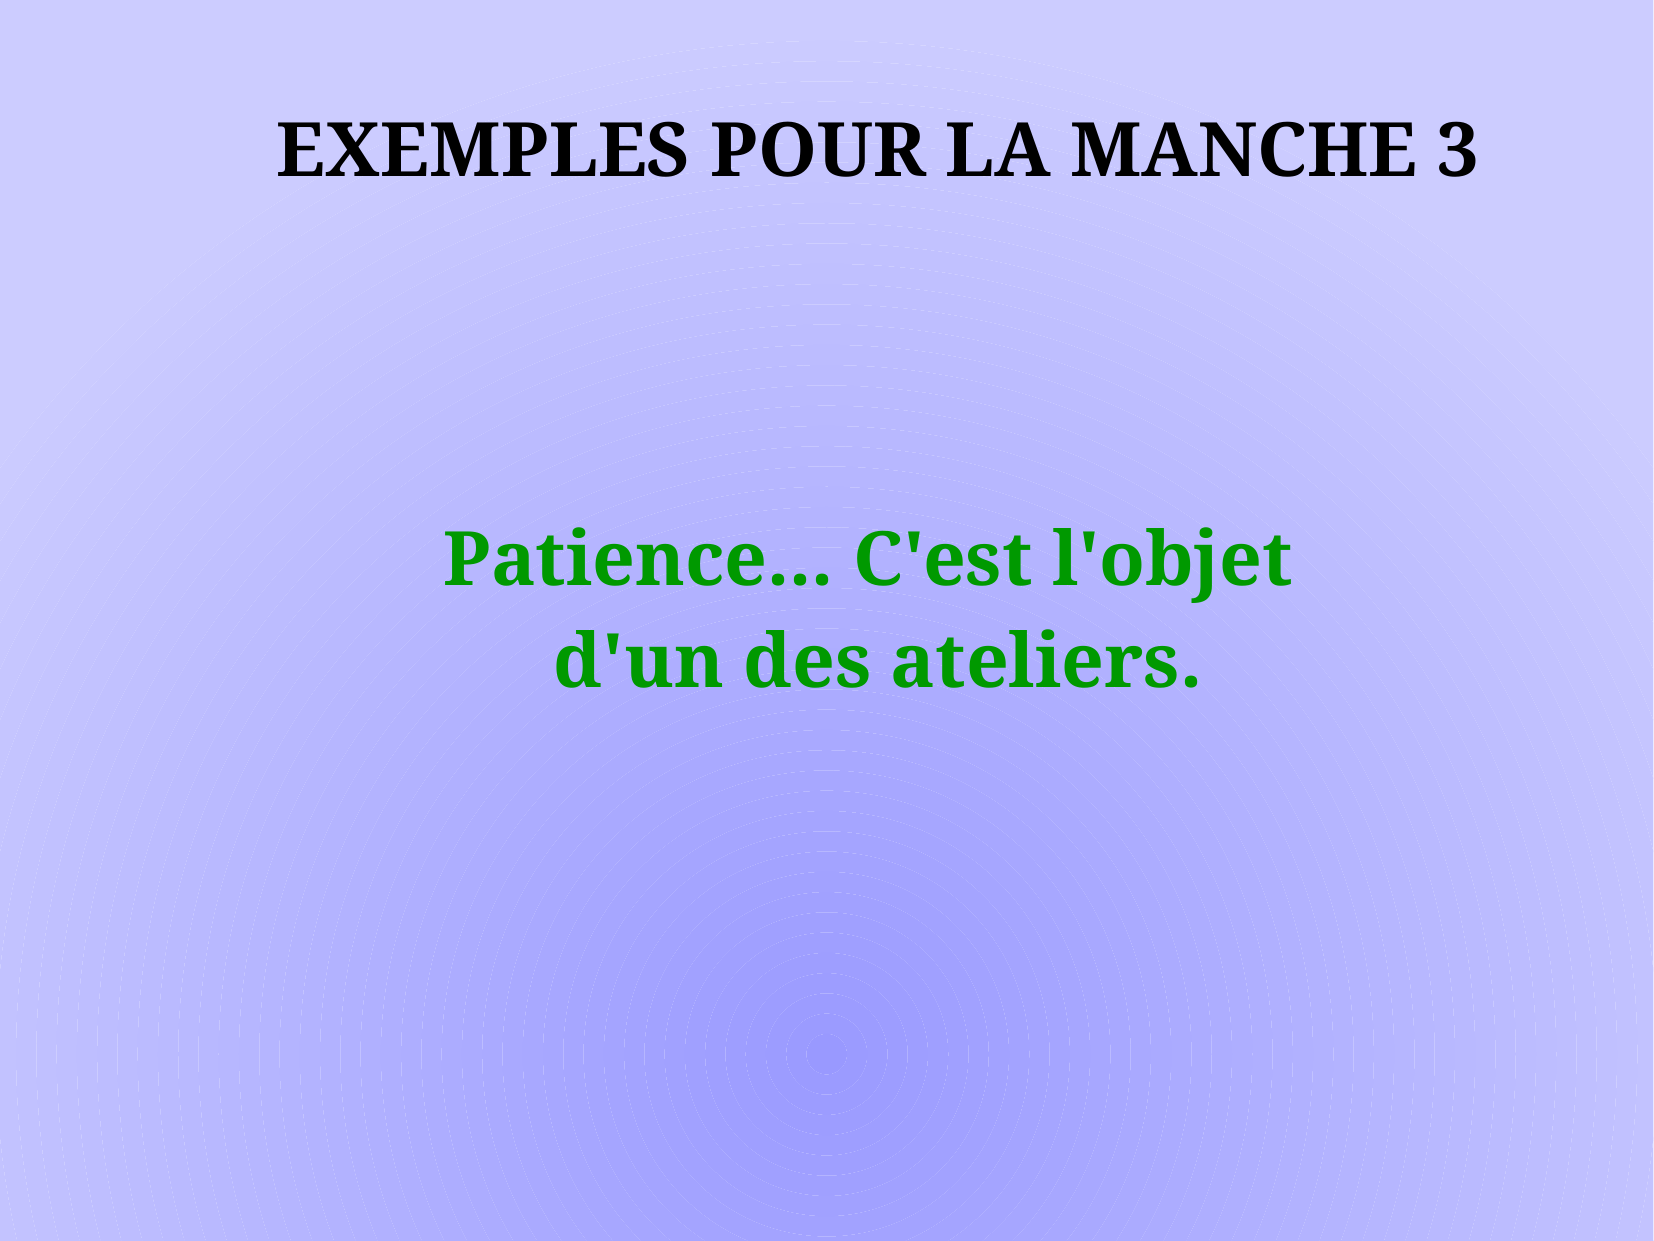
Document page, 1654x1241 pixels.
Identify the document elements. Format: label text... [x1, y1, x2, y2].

text_box EXEMPLES POUR LA MANCHE 3 Patience... C'est l'objet d'un des ateliers. [206, 88, 1551, 1241]
